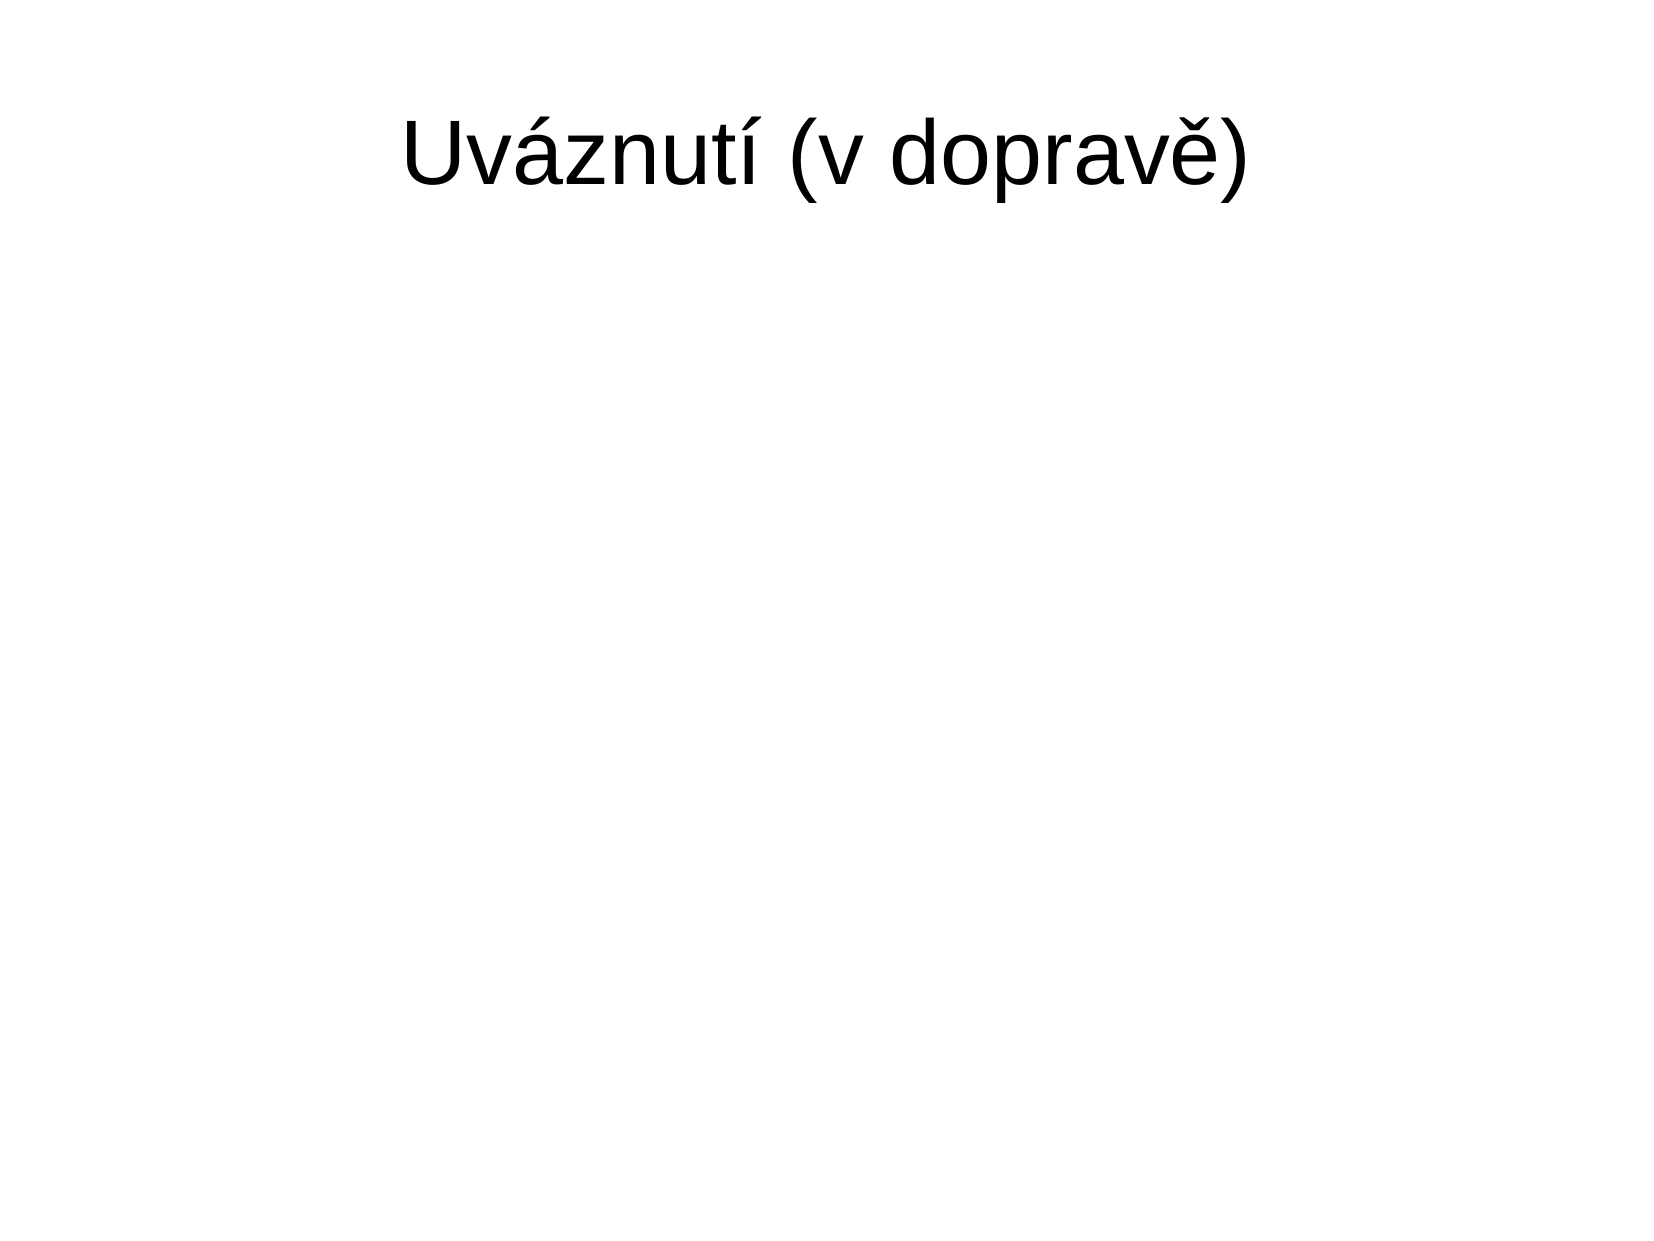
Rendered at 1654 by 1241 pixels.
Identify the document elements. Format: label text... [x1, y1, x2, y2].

title Uváznutí (v dopravě) [82, 56, 1571, 250]
